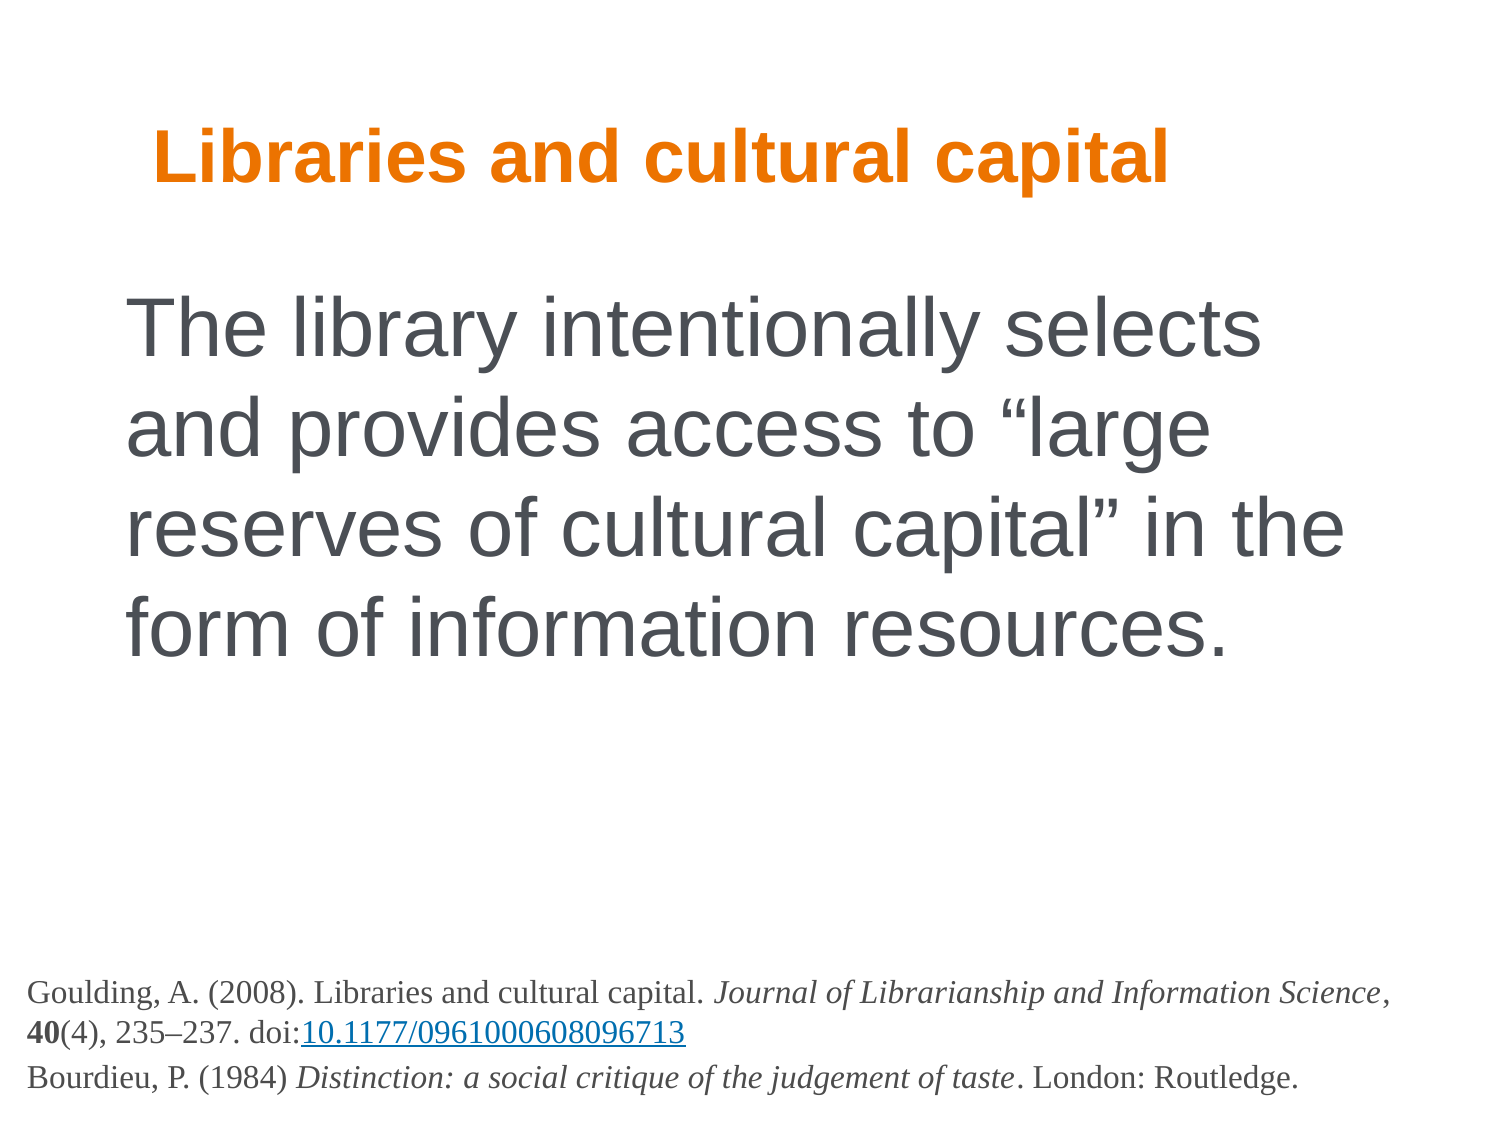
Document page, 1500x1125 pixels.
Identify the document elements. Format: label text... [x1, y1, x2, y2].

text_box Libraries and cultural capital [137, 99, 1375, 205]
text_box The library intentionally selects and provides access to “large reserves of cultural capital” in the form of information resources. [125, 272, 1363, 744]
text_box Goulding, A. (2008). Libraries and cultural capital. Journal of Librarianship and Information Science, 40(4), 235–237. doi:10.1177/0961000608096713 Bourdieu, P. (1984) Distinction: a social critique of the judgement of taste. London: Routledge. [12, 962, 1465, 1104]
